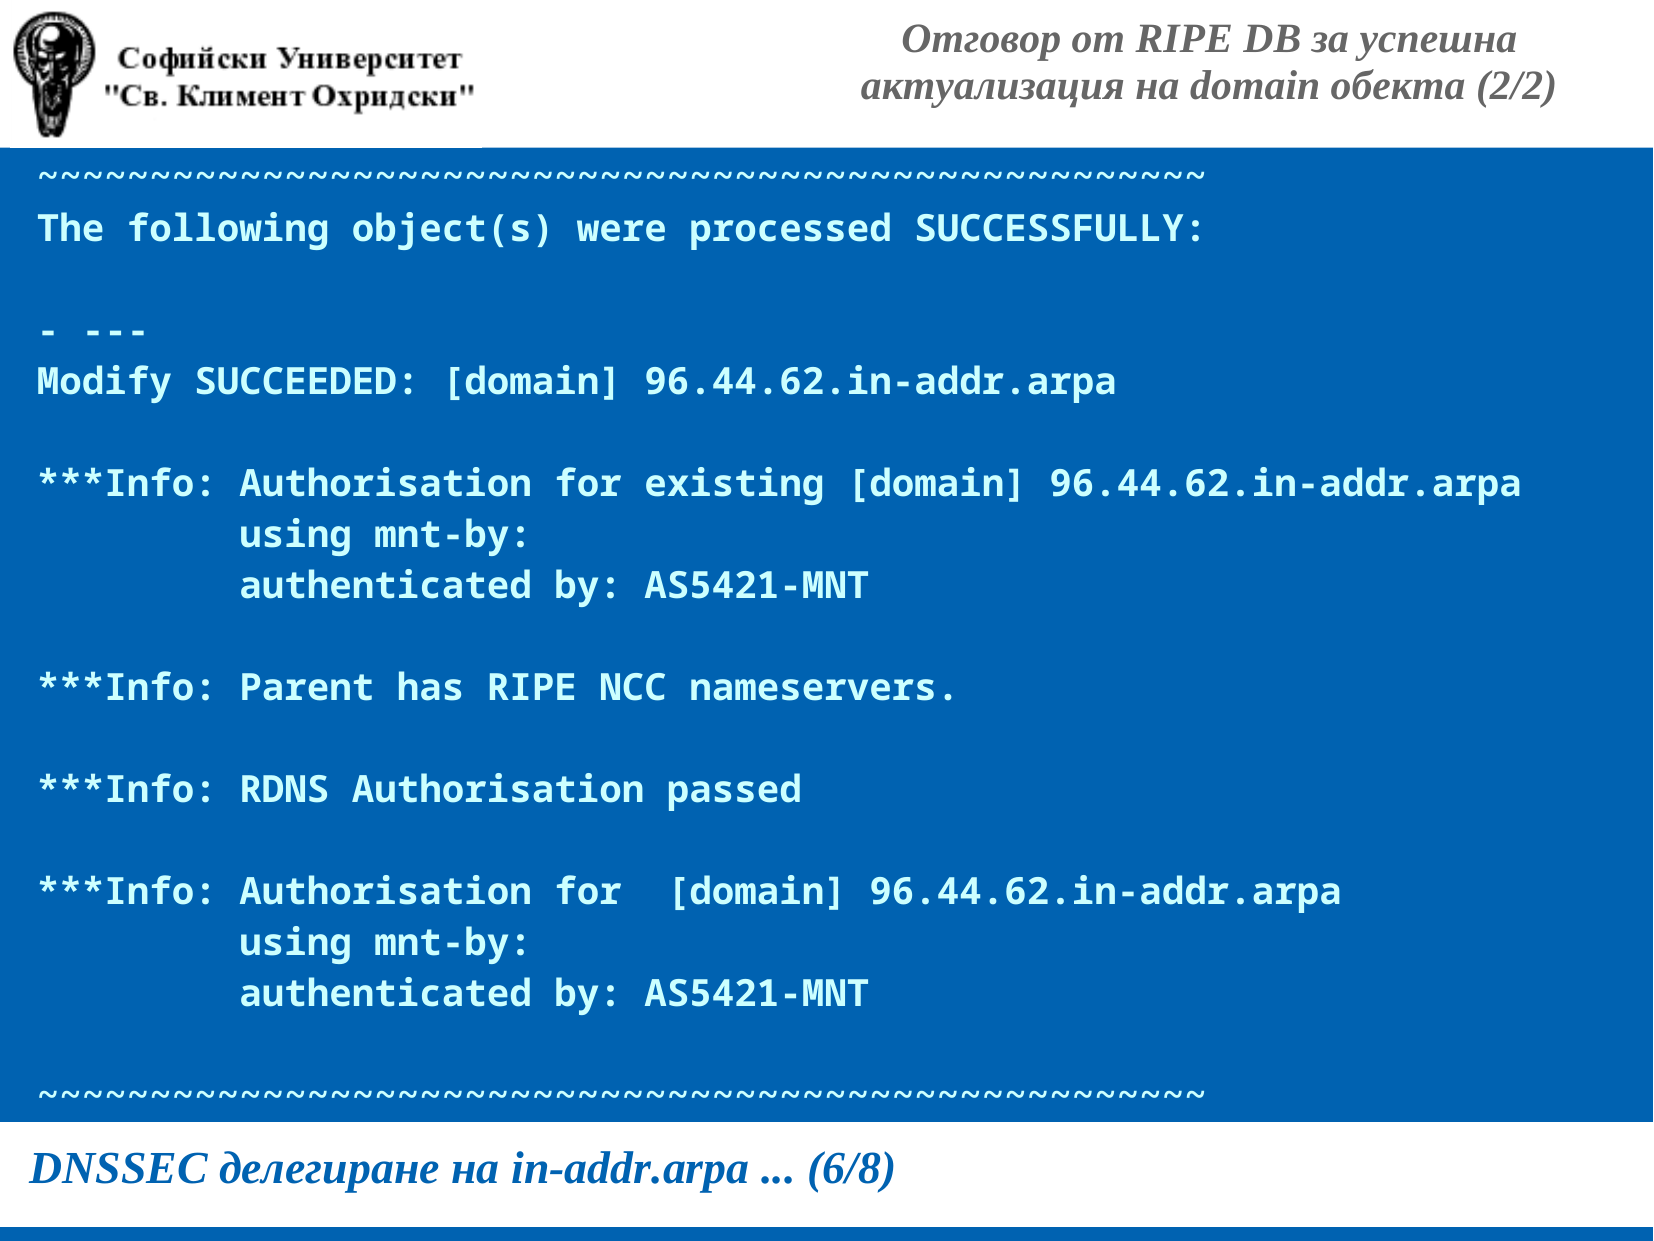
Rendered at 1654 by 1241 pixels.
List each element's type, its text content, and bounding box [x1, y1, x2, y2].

title Отговор от RIPE DB за успешна актуализация на domain обекта (2/2) [767, 0, 1652, 124]
picture [10, 0, 482, 148]
text_box ~~~~~~~~~~~~~~~~~~~~~~~~~~~~~~~~~~~~~~~~~~~~~~~~~~~~ The following object(s) were processed SUCCESSFULLY: - --- Modify SUCCEEDED: [domain] 96.44.62.in-addr.arpa ***Info: Authorisation for existing [domain] 96.44.62.in-addr.arpa using mnt-by: authenticated by: AS5421-MNT ***Info: Parent has RIPE NCC nameservers. ***Info: RDNS Authorisation passed ***Info: Authorisation for [domain] 96.44.62.in-addr.arpa using mnt-by: authenticated by: AS5421-MNT ~~~~~~~~~~~~~~~~~~~~~~~~~~~~~~~~~~~~~~~~~~~~~~~~~~~~ [0, 147, 1653, 1122]
text_box DNSSEC делегиране на in-addr.arpa ... (6/8) [29, 1143, 907, 1211]
